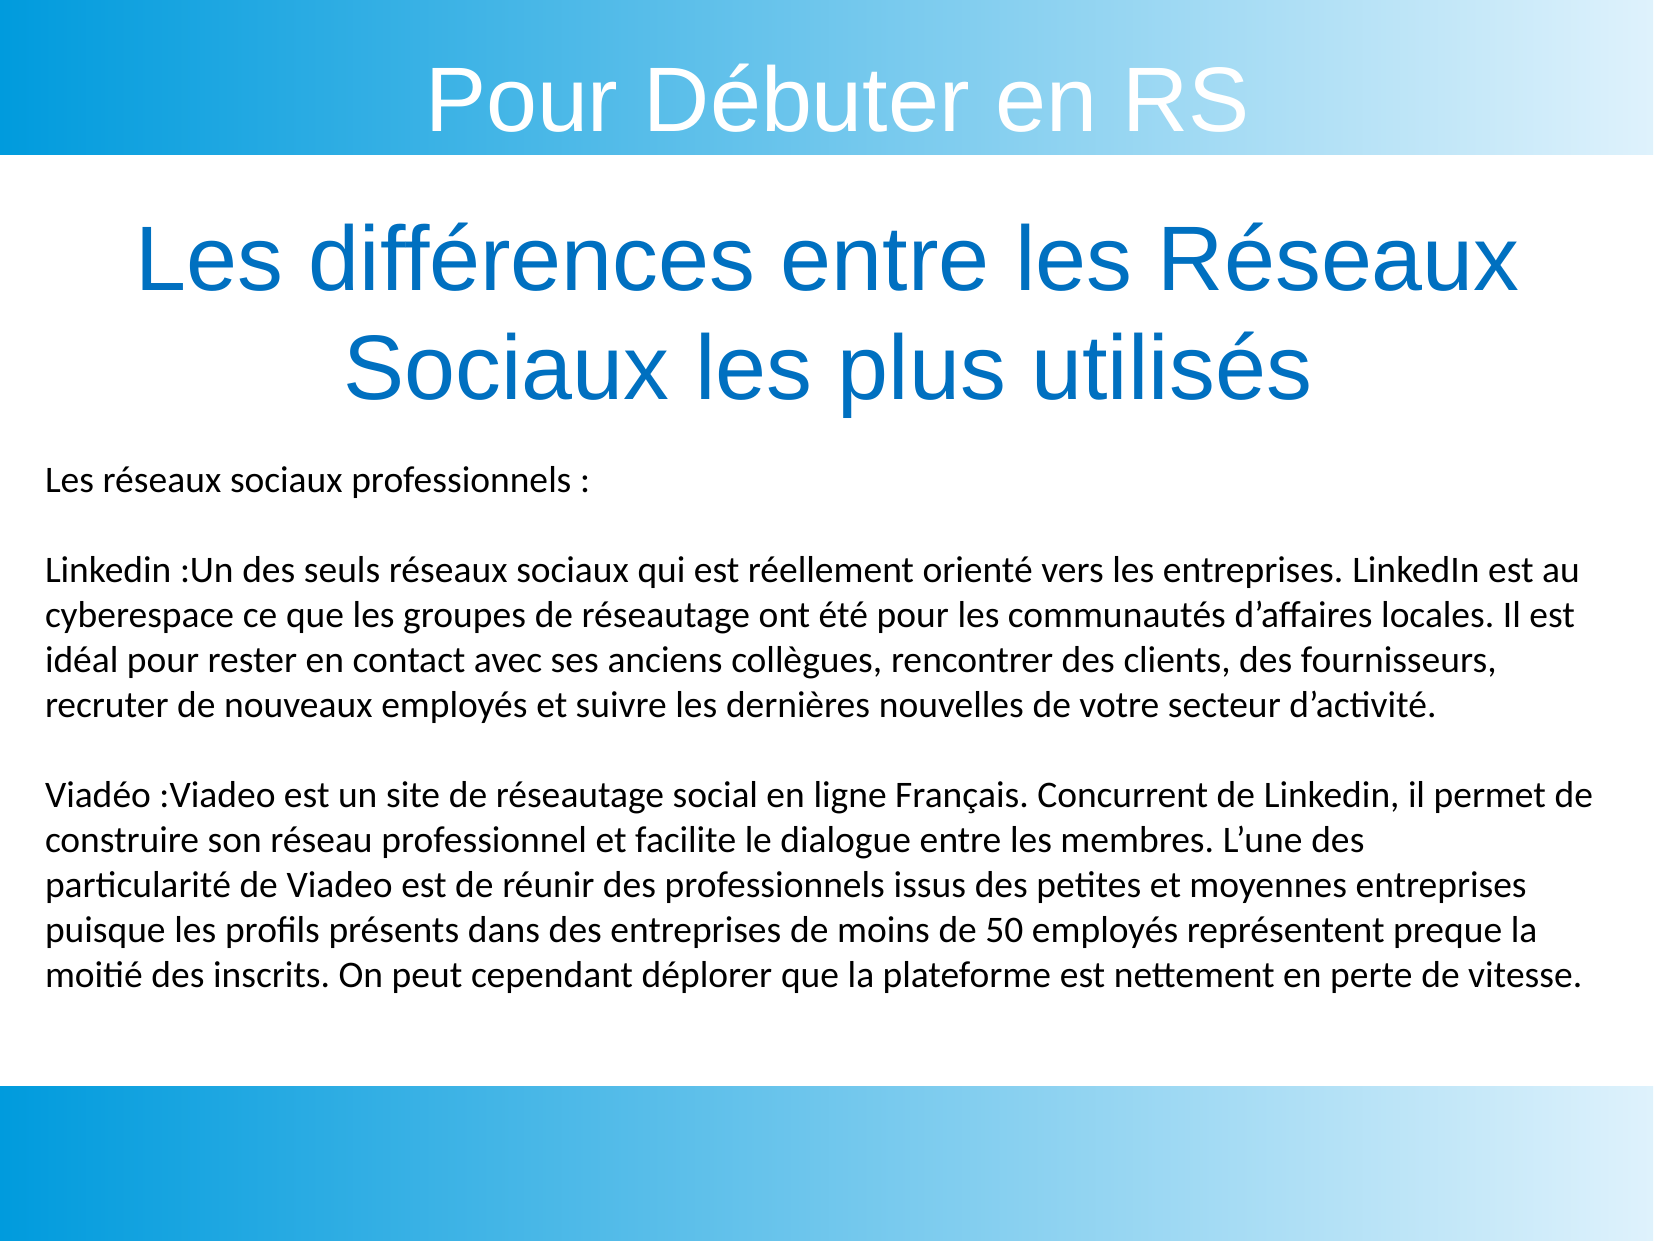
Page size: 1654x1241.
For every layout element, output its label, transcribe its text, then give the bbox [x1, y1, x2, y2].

text_box Pour Débuter en RS [94, 20, 1583, 170]
text_box Les différences entre les Réseaux Sociaux les plus utilisés [64, 191, 1594, 426]
text_box Les réseaux sociaux professionnels : Linkedin : Un des seuls réseaux sociaux qui est réellement orienté vers les entreprises. LinkedIn est au cyberespace ce que les groupes de réseautage ont été pour les communautés d’affaires locales. Il est idéal pour rester en contact avec ses anciens collègues, rencontrer des clients, des fournisseurs, recruter de nouveaux employés et suivre les dernières nouvelles de votre secteur d’activité. Viadéo : Viadeo est un site de réseautage social en ligne Français. Concurrent de Linkedin, il permet de construire son réseau professionnel et facilite le dialogue entre les membres. L’une des particularité de Viadeo est de réunir des professionnels issus des petites et moyennes entreprises puisque les profils présents dans des entreprises de moins de 50 employés représentent preque la moitié des inscrits. On peut cependant déplorer que la plateforme est nettement en perte de vitesse. [30, 447, 1611, 1145]
